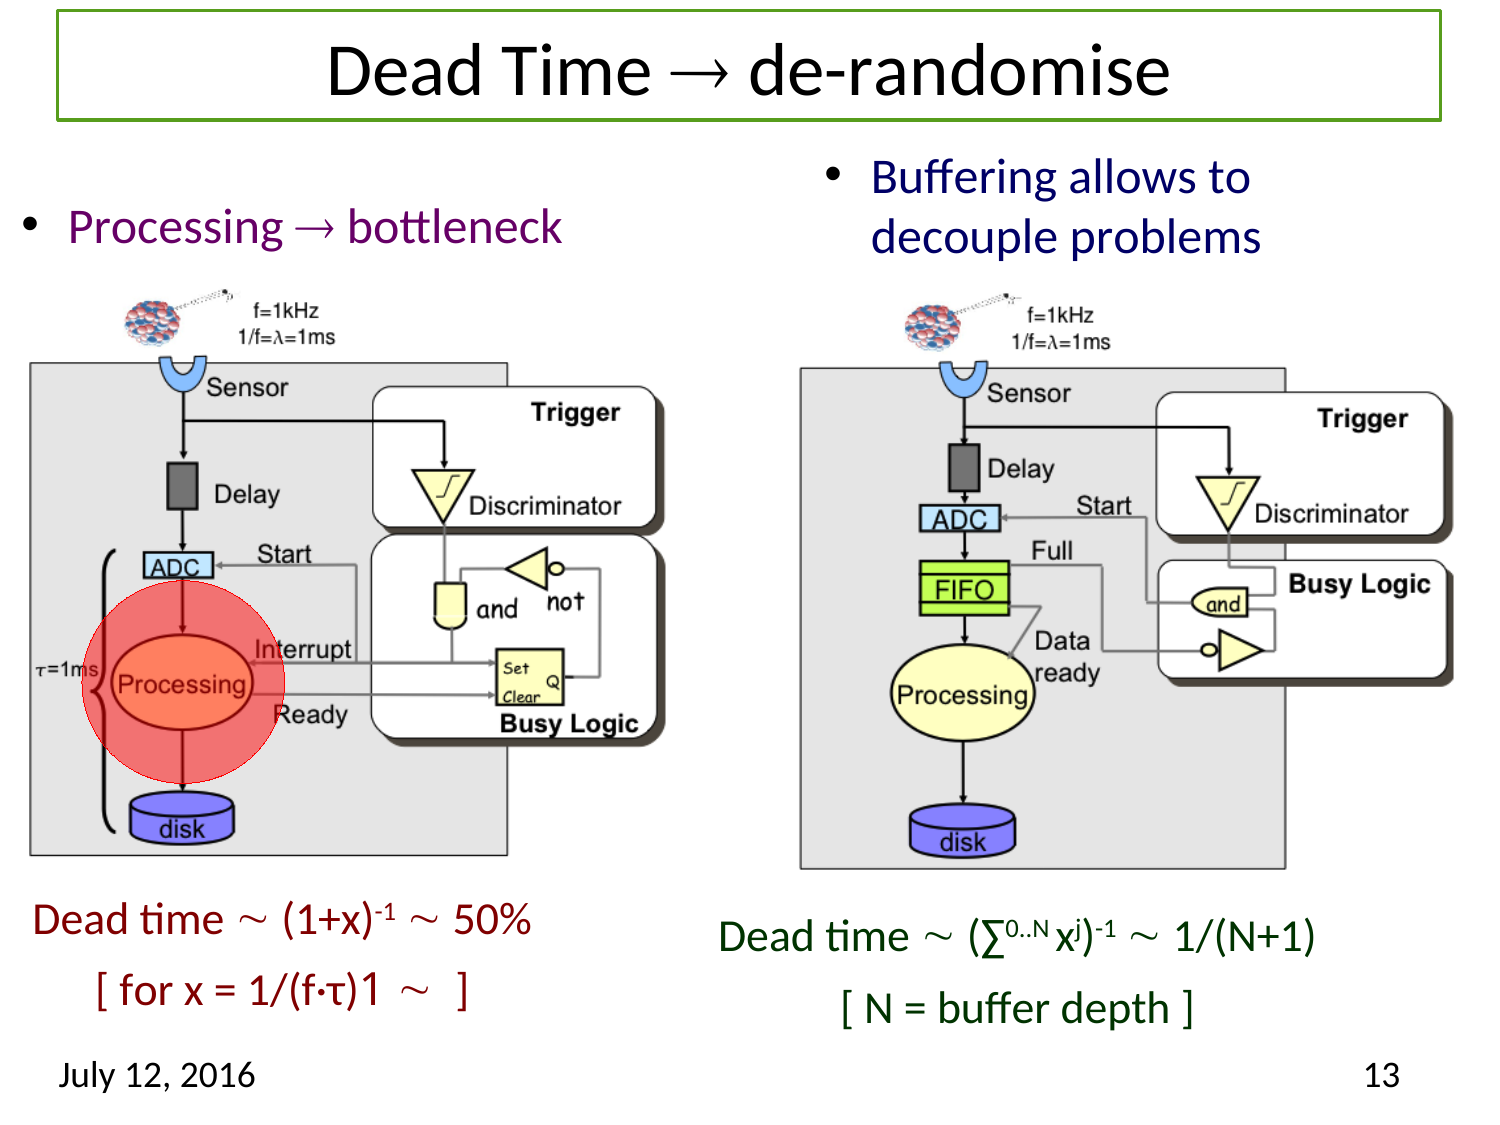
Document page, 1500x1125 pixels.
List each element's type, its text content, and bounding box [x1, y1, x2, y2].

list Processing  bottleneck [6, 185, 610, 296]
list Dead time ~ (∑0..N xj)-1 ~ 1/(N+1) [ N = buffer depth ] [703, 898, 1430, 1064]
picture [794, 283, 1455, 887]
list Dead time ~ (1+x)-1 ~ 50% [ for x = 1/(f·τ)‏ ~ 1 ] [17, 880, 636, 1051]
text_box [81, 580, 285, 784]
picture [19, 279, 680, 881]
title Dead Time  de-randomise [57, 10, 1441, 121]
list Buffering allows to decouple problems [809, 135, 1351, 297]
